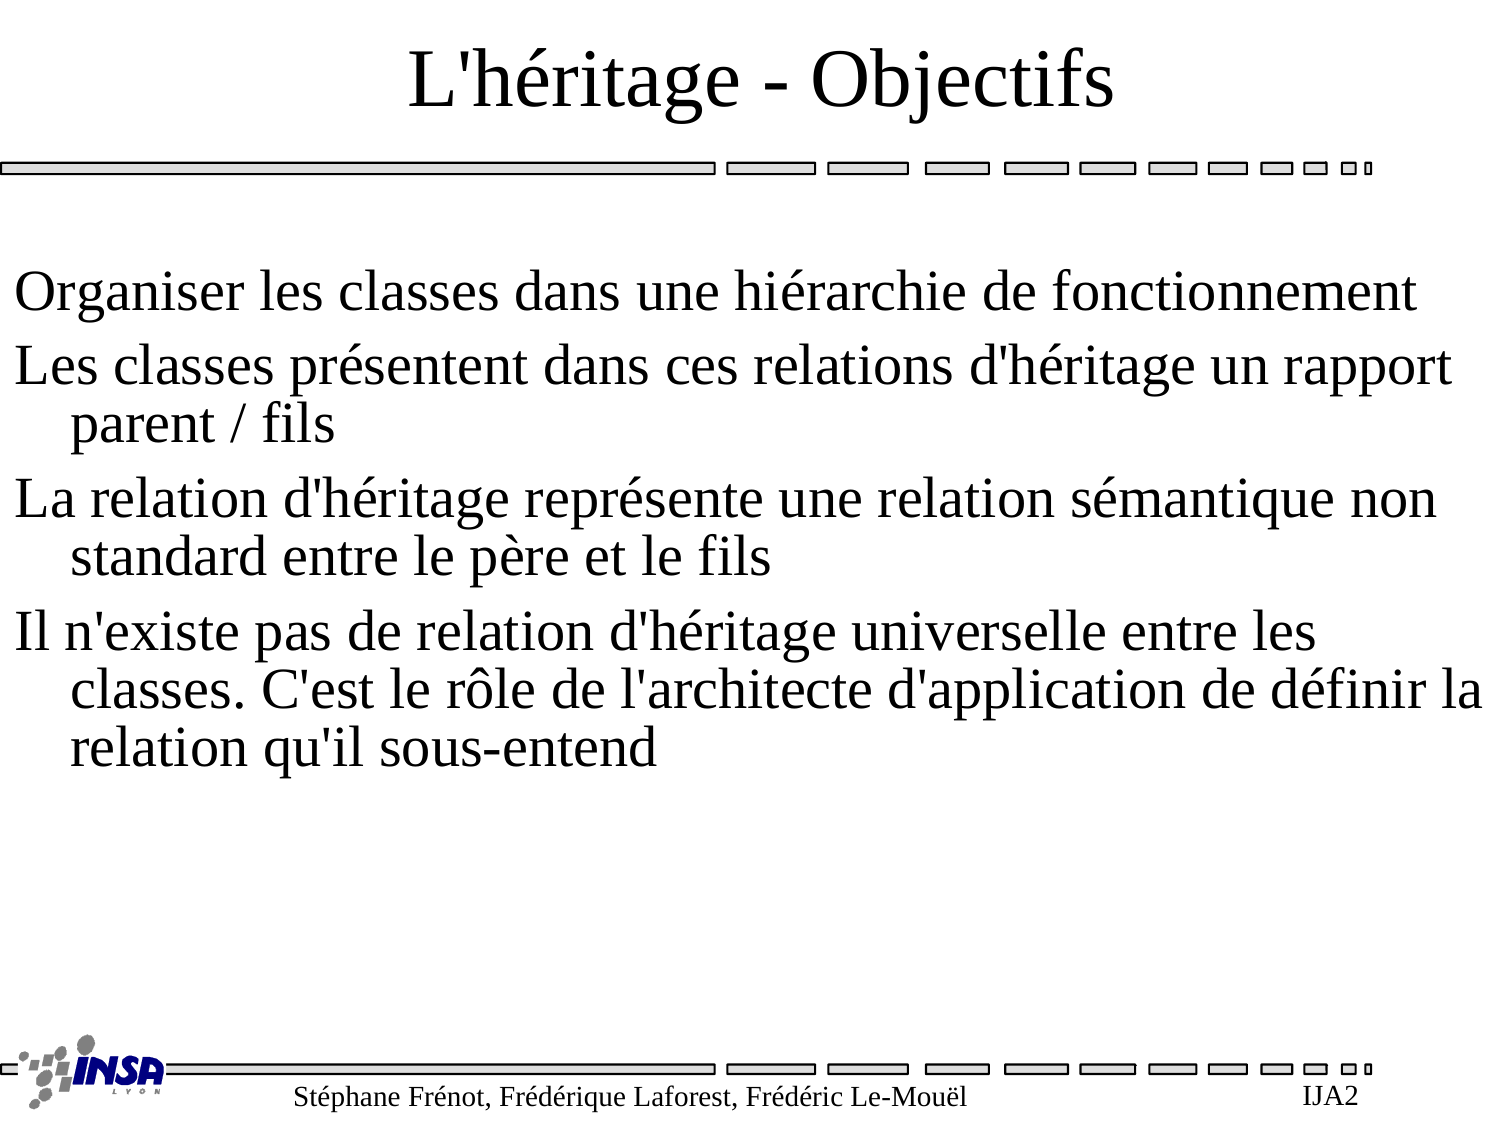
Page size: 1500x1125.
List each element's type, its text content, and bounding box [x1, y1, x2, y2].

title L'héritage - Objectifs [125, 0, 1400, 162]
list Organiser les classes dans une hiérarchie de fonctionnement Les classes présentent dans ces relations d'héritage un rapport parent / fils La relation d'héritage représente une relation sémantique non standard entre le père et le fils Il n'existe pas de relation d'héritage universelle entre les classes. C'est le rôle de l'architecte d'application de définir la relation qu'il sous-entend [0, 174, 1500, 1000]
